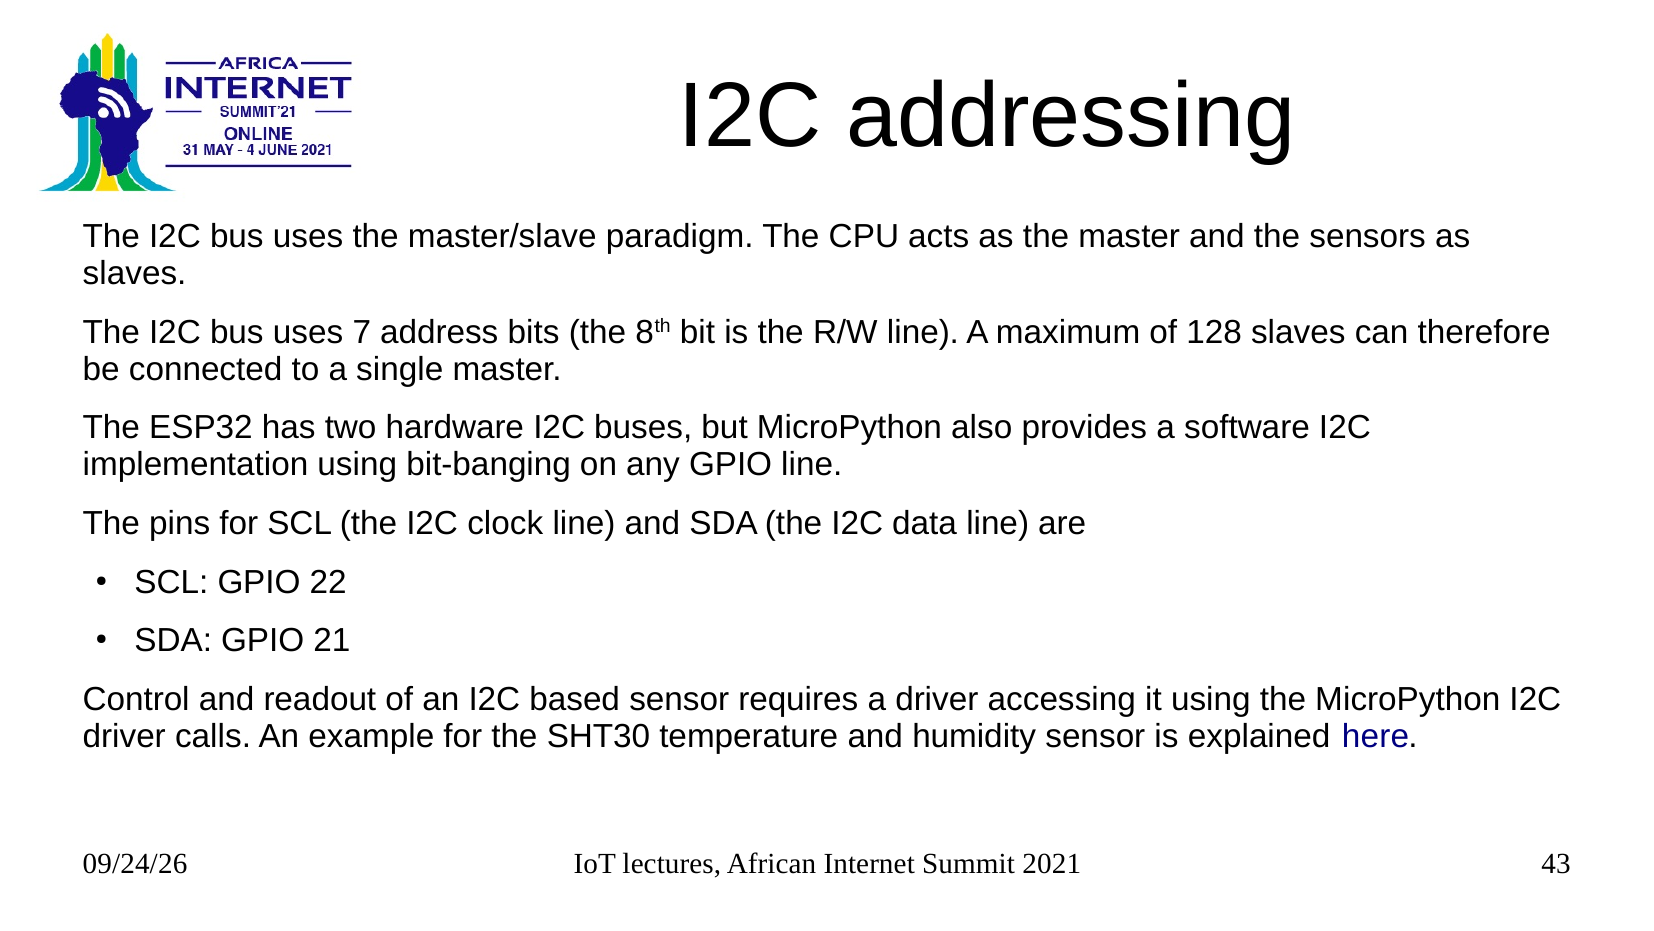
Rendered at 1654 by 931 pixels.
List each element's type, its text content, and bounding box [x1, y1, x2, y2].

picture [9, 11, 384, 207]
title I2C addressing [403, 37, 1571, 193]
list The I2C bus uses the master/slave paradigm. The CPU acts as the master and the sensors as slaves. The I2C bus uses 7 address bits (the 8th bit is the R/W line). A maximum of 128 slaves can therefore be connected to a single master. The ESP32 has two hardware I2C buses, but MicroPython also provides a software I2C implementation using bit-banging on any GPIO line. The pins for SCL (the I2C clock line) and SDA (the I2C data line) are SCL: GPIO 22 SDA: GPIO 21 Control and readout of an I2C based sensor requires a driver accessing it using the MicroPython I2C driver calls. An example for the SHT30 temperature and humidity sensor is explained here. [82, 217, 1571, 758]
